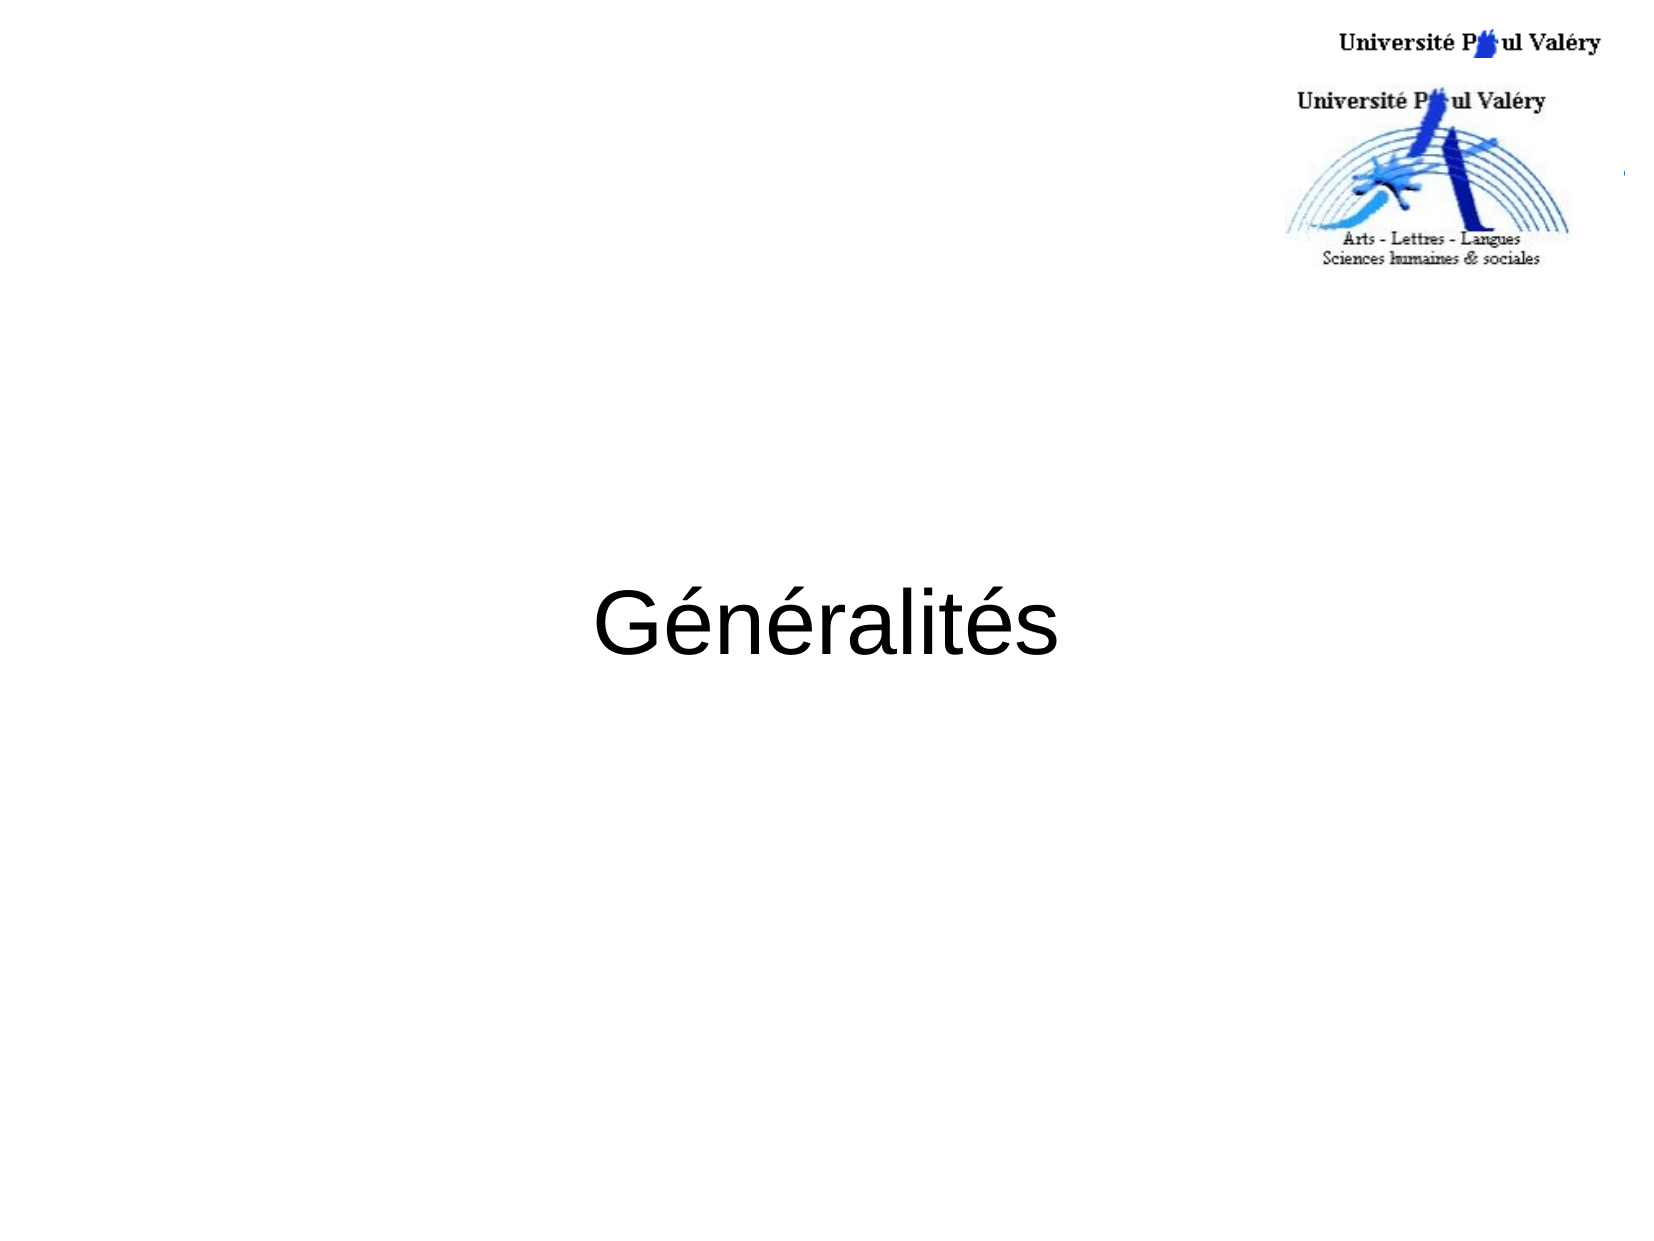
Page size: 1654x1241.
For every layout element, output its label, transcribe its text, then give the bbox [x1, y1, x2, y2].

picture [1233, 29, 1625, 312]
title Généralités [82, 517, 1571, 729]
